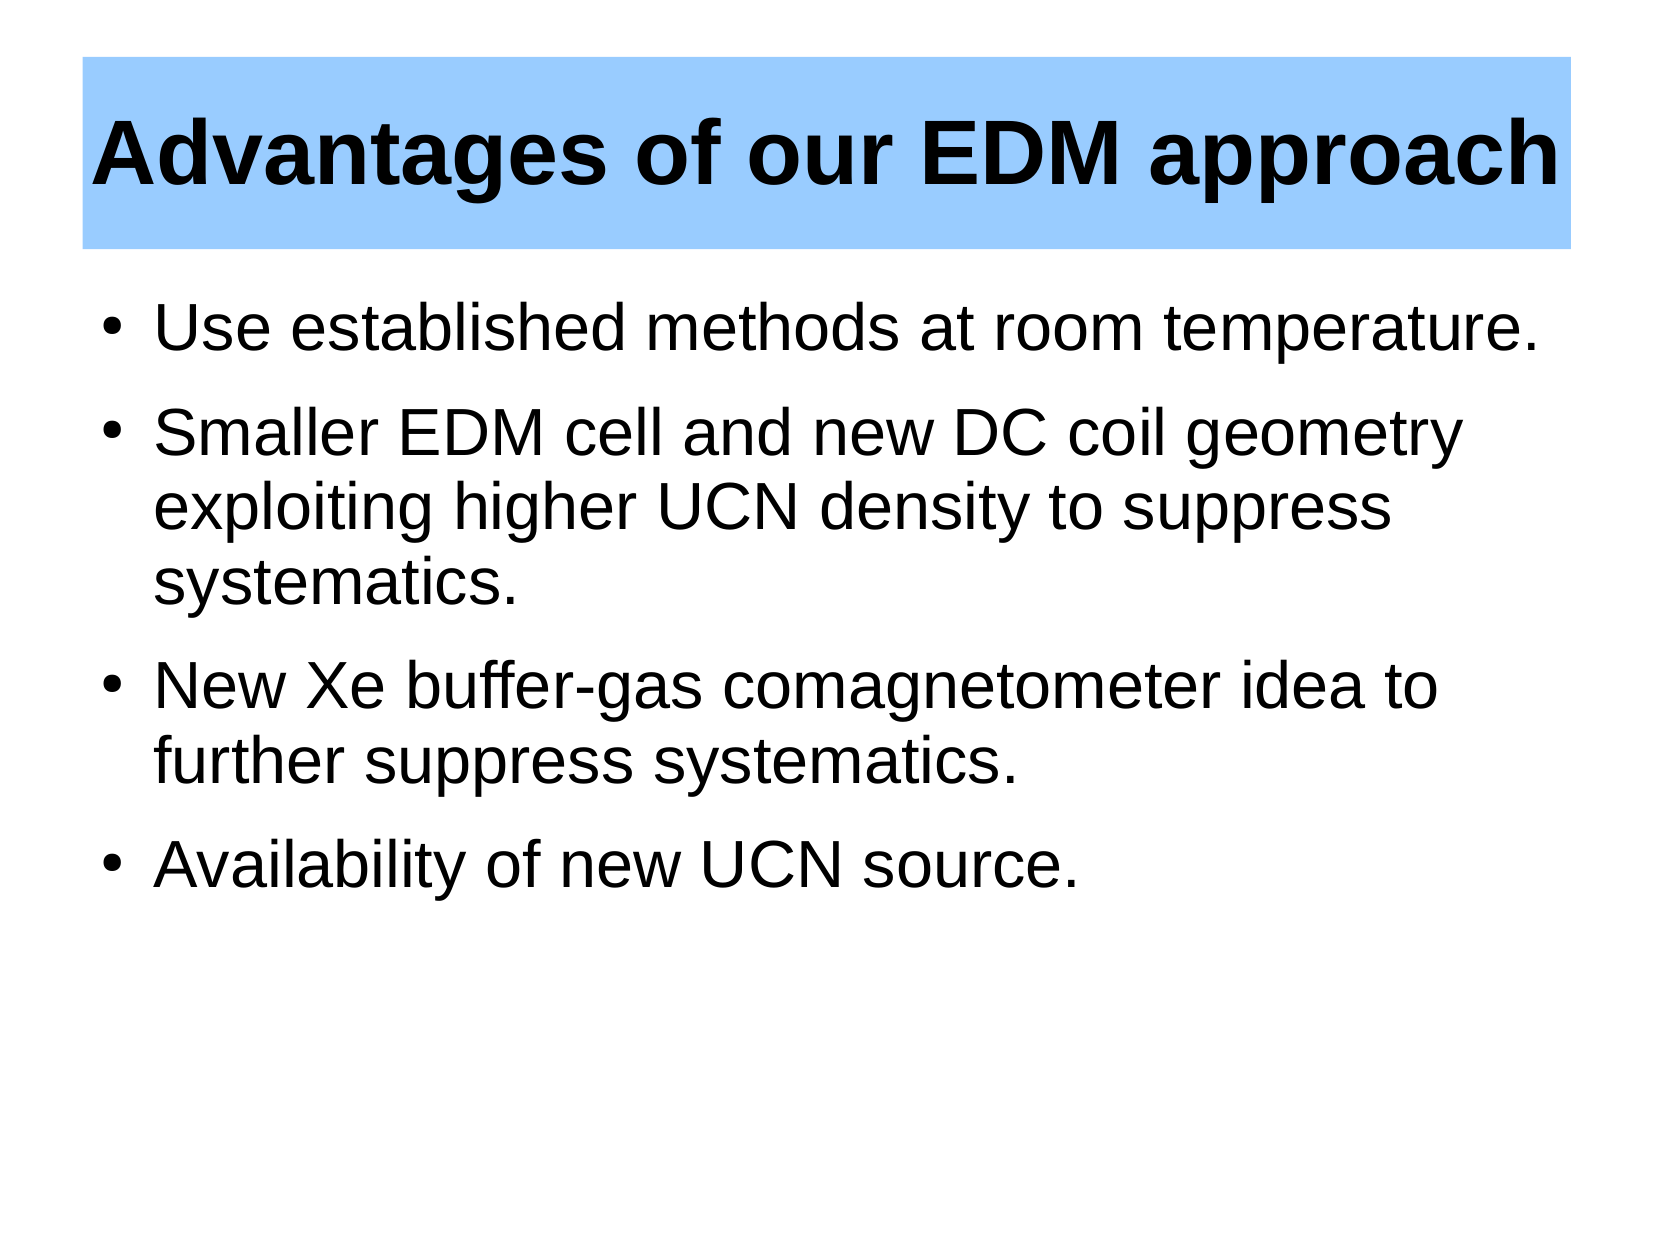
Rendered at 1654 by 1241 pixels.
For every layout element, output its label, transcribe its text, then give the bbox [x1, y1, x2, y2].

title Advantages of our EDM approach [82, 56, 1571, 250]
list Use established methods at room temperature. Smaller EDM cell and new DC coil geometry exploiting higher UCN density to suppress systematics. New Xe buffer-gas comagnetometer idea to further suppress systematics. Availability of new UCN source. [82, 290, 1571, 1094]
